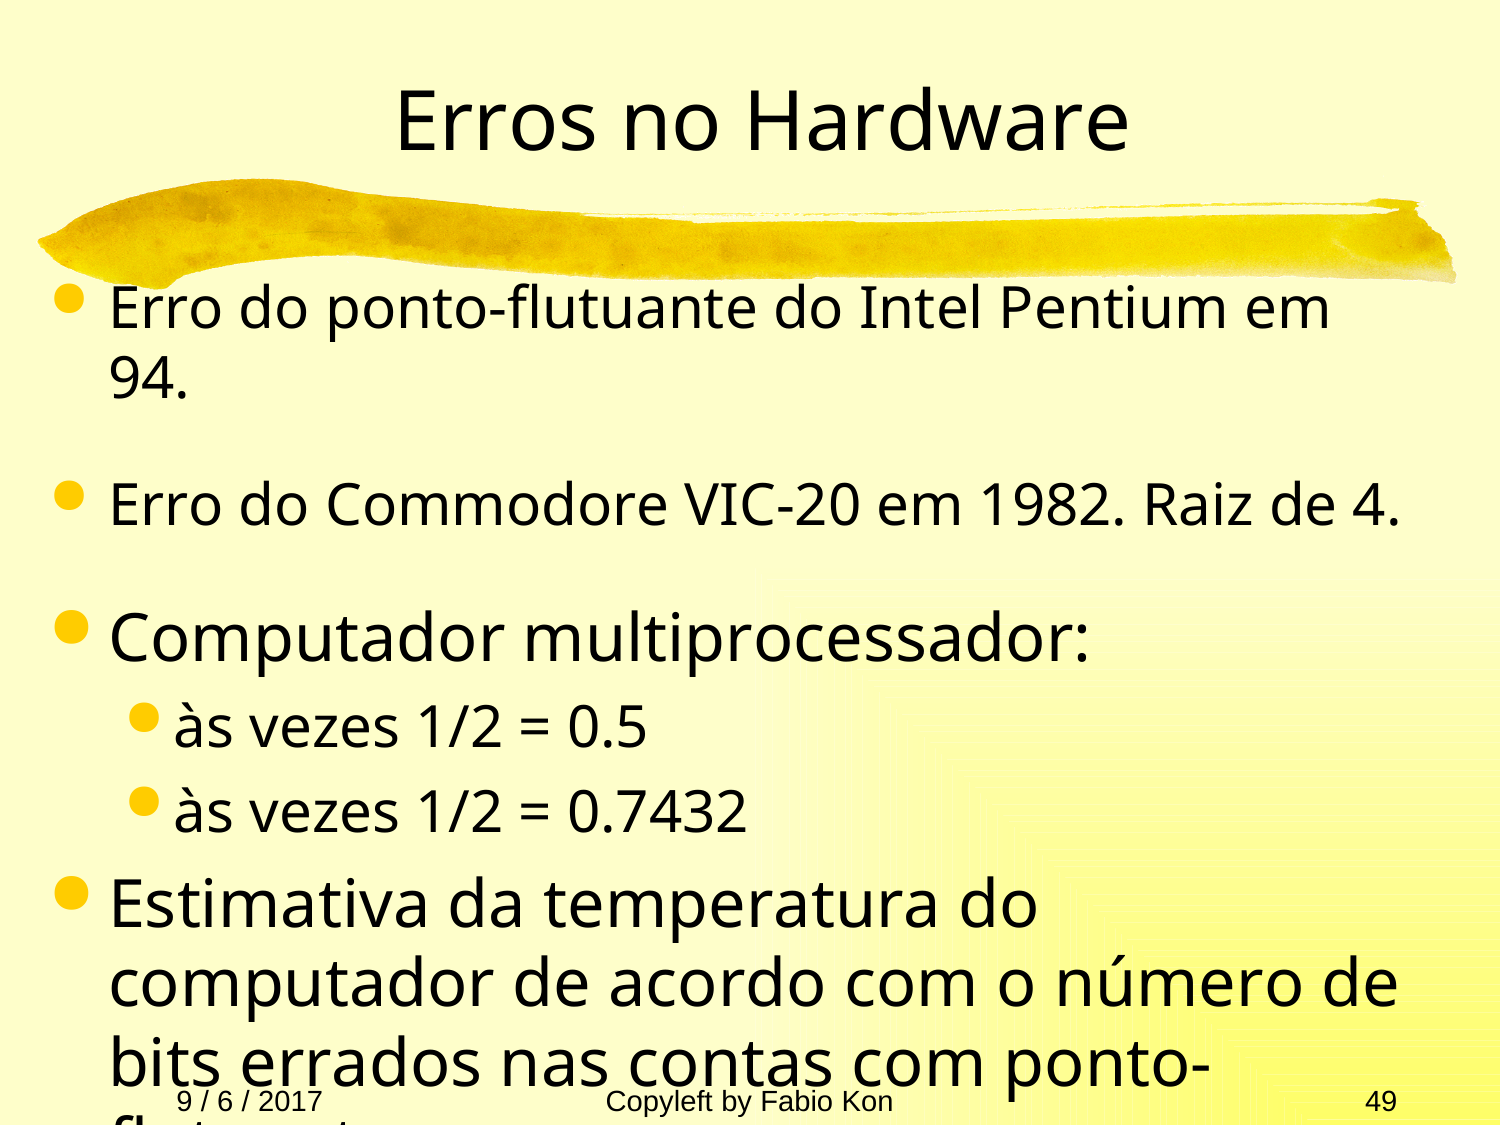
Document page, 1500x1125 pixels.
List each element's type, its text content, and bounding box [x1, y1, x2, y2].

list Erro do ponto-flutuante do Intel Pentium em 94. Erro do Commodore VIC-20 em 1982. Raiz de 4. Computador multiprocessador: às vezes 1/2 = 0.5 às vezes 1/2 = 0.7432 Estimativa da temperatura do computador de acordo com o número de bits errados nas contas com ponto-flutuante. [37, 262, 1438, 1076]
title Erros no Hardware [125, 12, 1401, 175]
picture [24, 174, 1463, 297]
